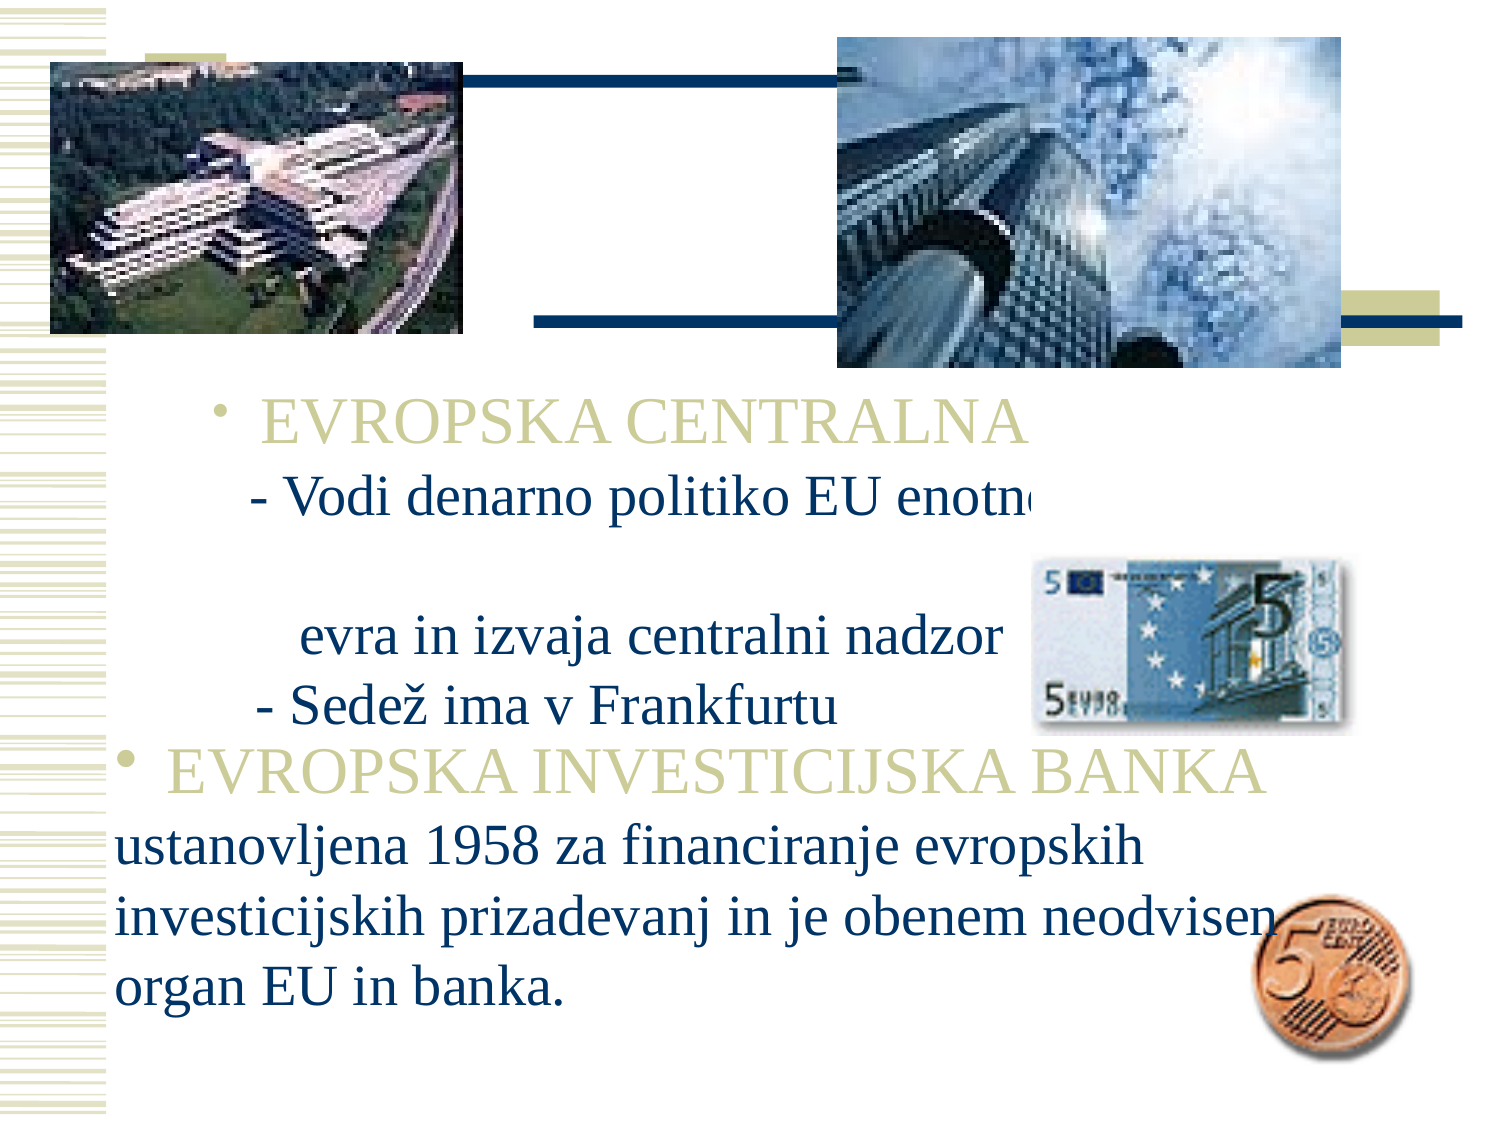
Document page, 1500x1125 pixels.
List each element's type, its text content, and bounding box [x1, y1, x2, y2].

picture [1031, 387, 1500, 736]
picture [50, 62, 463, 334]
text_box EVROPSKA INVESTICIJSKA BANKA ustanovljena 1958 za financiranje evropskih investicijskih prizadevanj in je obenem neodvisen organ EU in banka. [99, 719, 1350, 1025]
picture [837, 37, 1341, 368]
text_box EVROPSKA CENTRALNA BANKA - Vodi denarno politiko EU enotne skupne valute- evra in izvaja centralni nadzor - Sedež ima v Frankfurtu [197, 369, 1438, 719]
picture [1137, 762, 1500, 1125]
